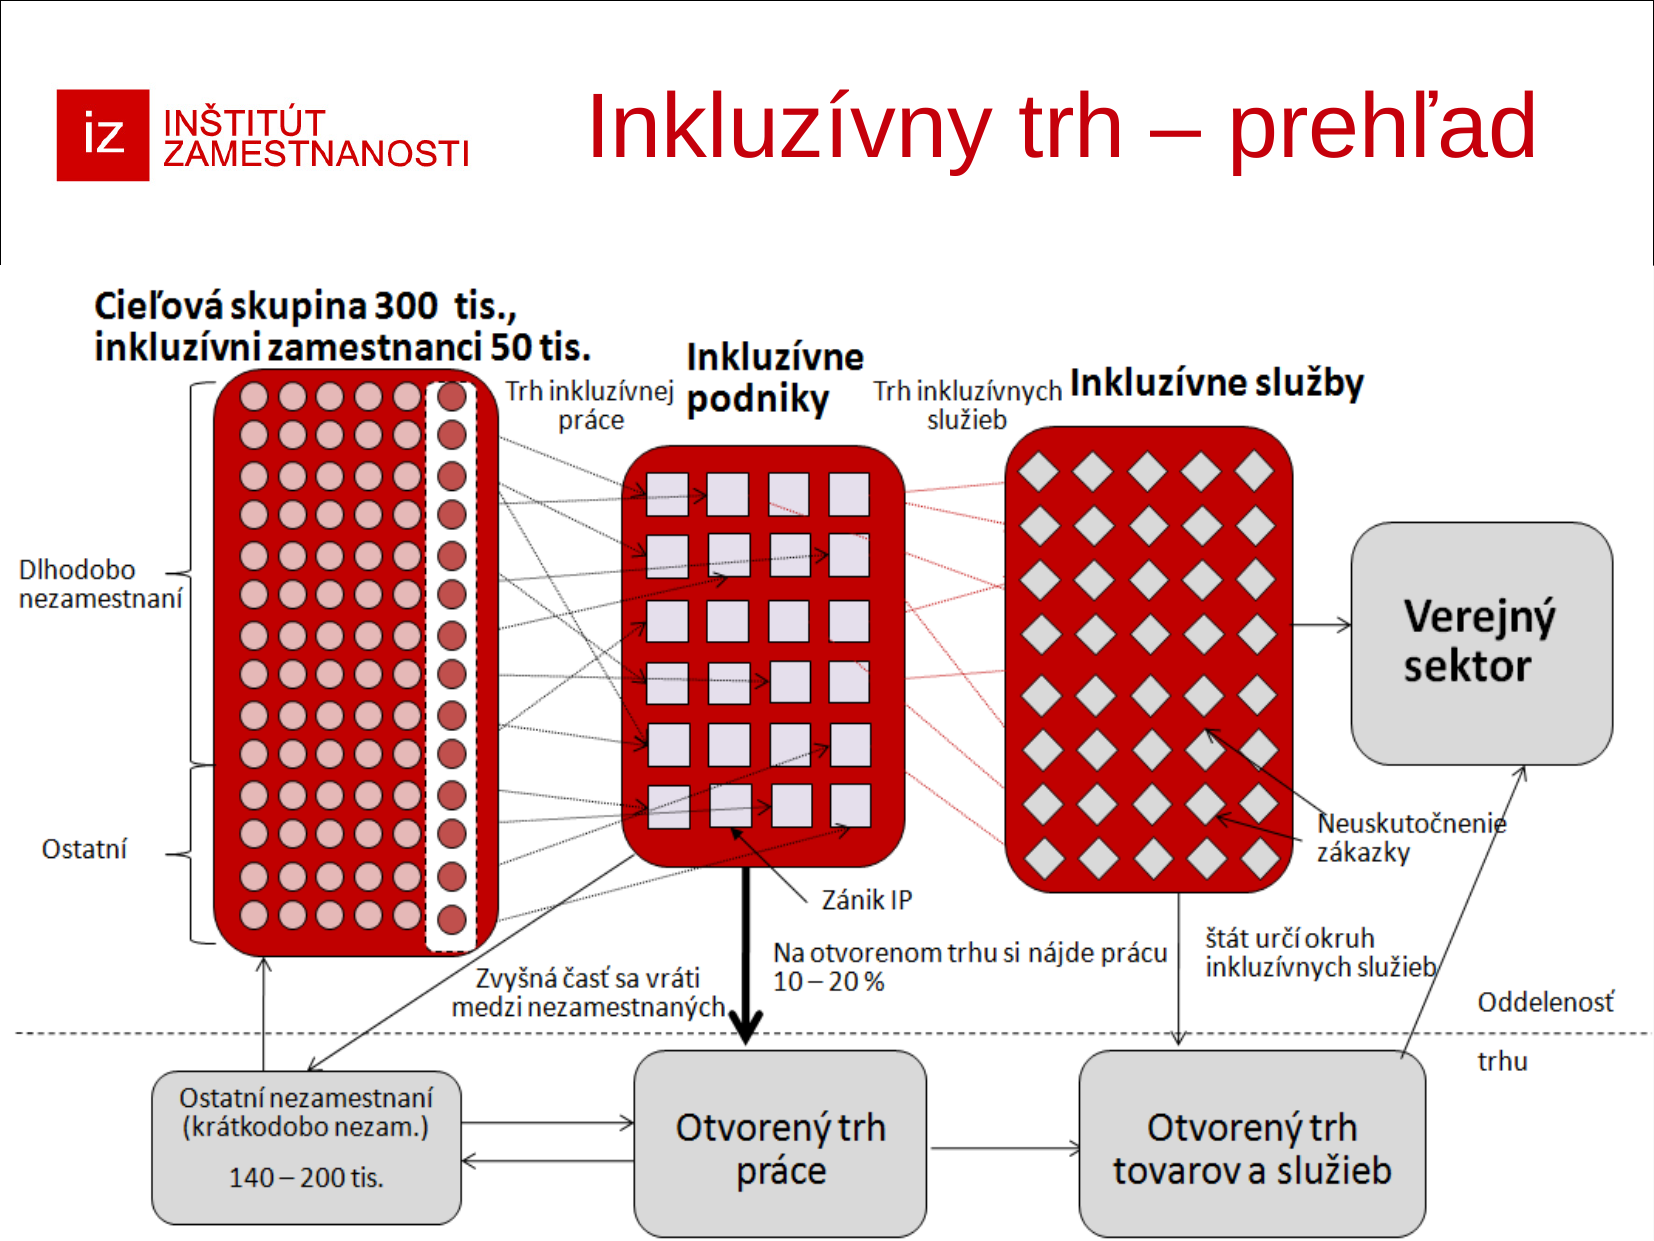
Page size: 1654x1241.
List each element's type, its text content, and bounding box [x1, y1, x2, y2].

picture [5, 8, 518, 257]
title Inkluzívny trh – prehľad [561, 29, 1565, 237]
picture [0, 265, 1654, 1240]
